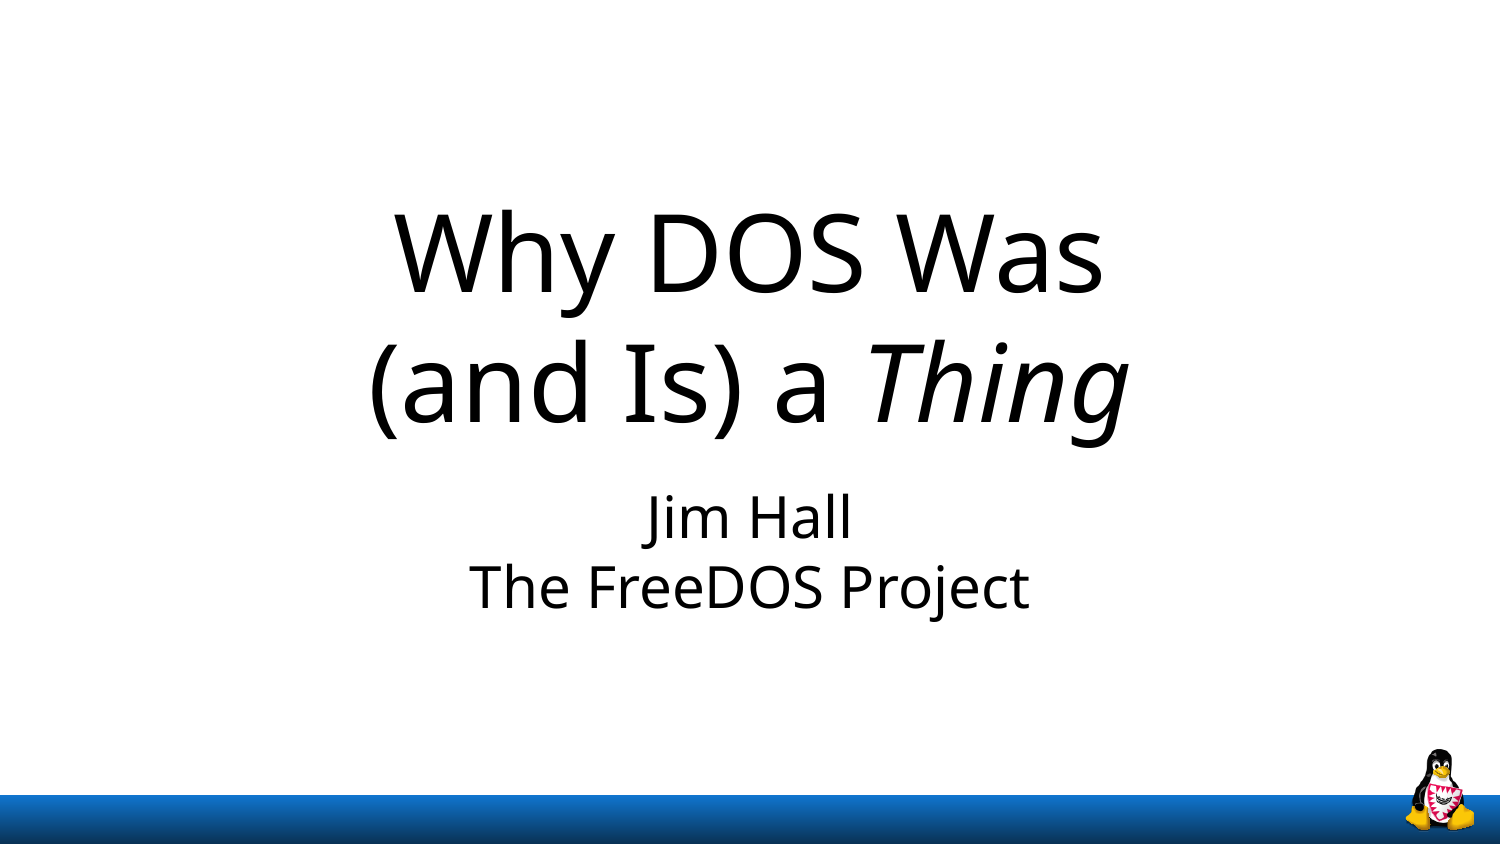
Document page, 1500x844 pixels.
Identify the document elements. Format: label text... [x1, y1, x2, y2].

title Why DOS Was (and Is) a Thing [51, 122, 1449, 459]
subtitle Jim Hall The FreeDOS Project [51, 464, 1449, 595]
picture [1399, 749, 1480, 830]
